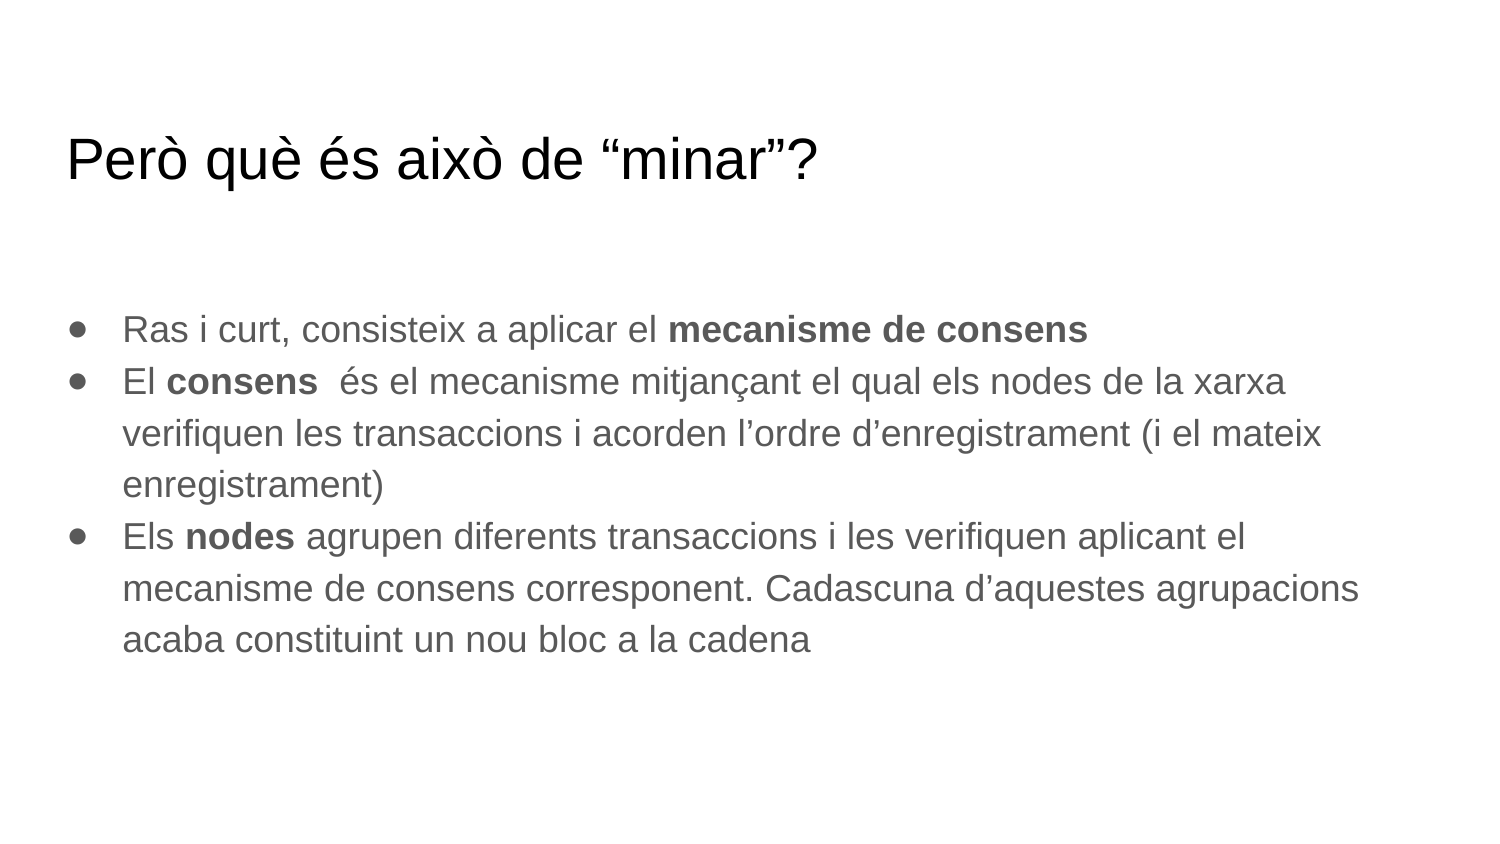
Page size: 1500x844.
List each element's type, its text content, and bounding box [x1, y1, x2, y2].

list Ras i curt, consisteix a aplicar el mecanisme de consens El consens és el mecanisme mitjançant el qual els nodes de la xarxa verifiquen les transaccions i acorden l’ordre d’enregistrament (i el mateix enregistrament) Els nodes agrupen diferents transaccions i les verifiquen aplicant el mecanisme de consens corresponent. Cadascuna d’aquestes agrupacions acaba constituint un nou bloc a la cadena [32, 283, 1431, 844]
title Però què és això de “minar”? [51, 105, 1449, 200]
